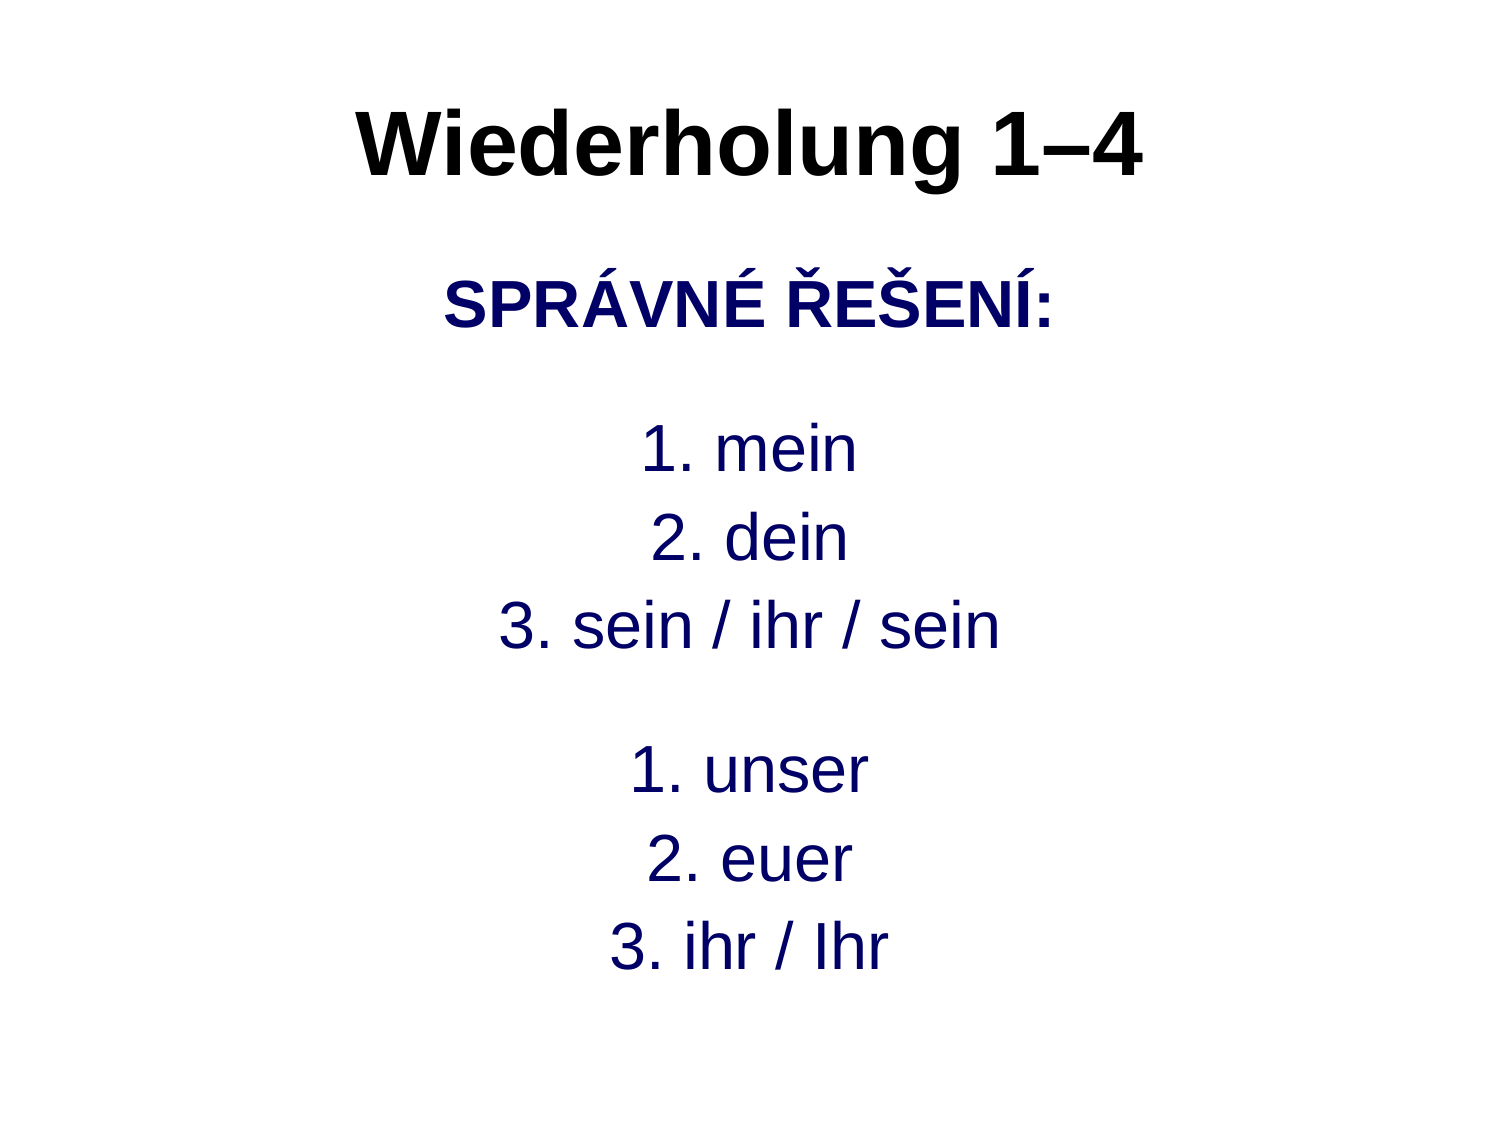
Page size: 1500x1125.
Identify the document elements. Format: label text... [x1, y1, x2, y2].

title Wiederholung 1–4 [75, 45, 1426, 233]
list SPRÁVNÉ ŘEŠENÍ: 1. mein 2. dein 3. sein / ihr / sein 1. unser 2. euer 3. ihr / Ihr [75, 262, 1426, 1125]
